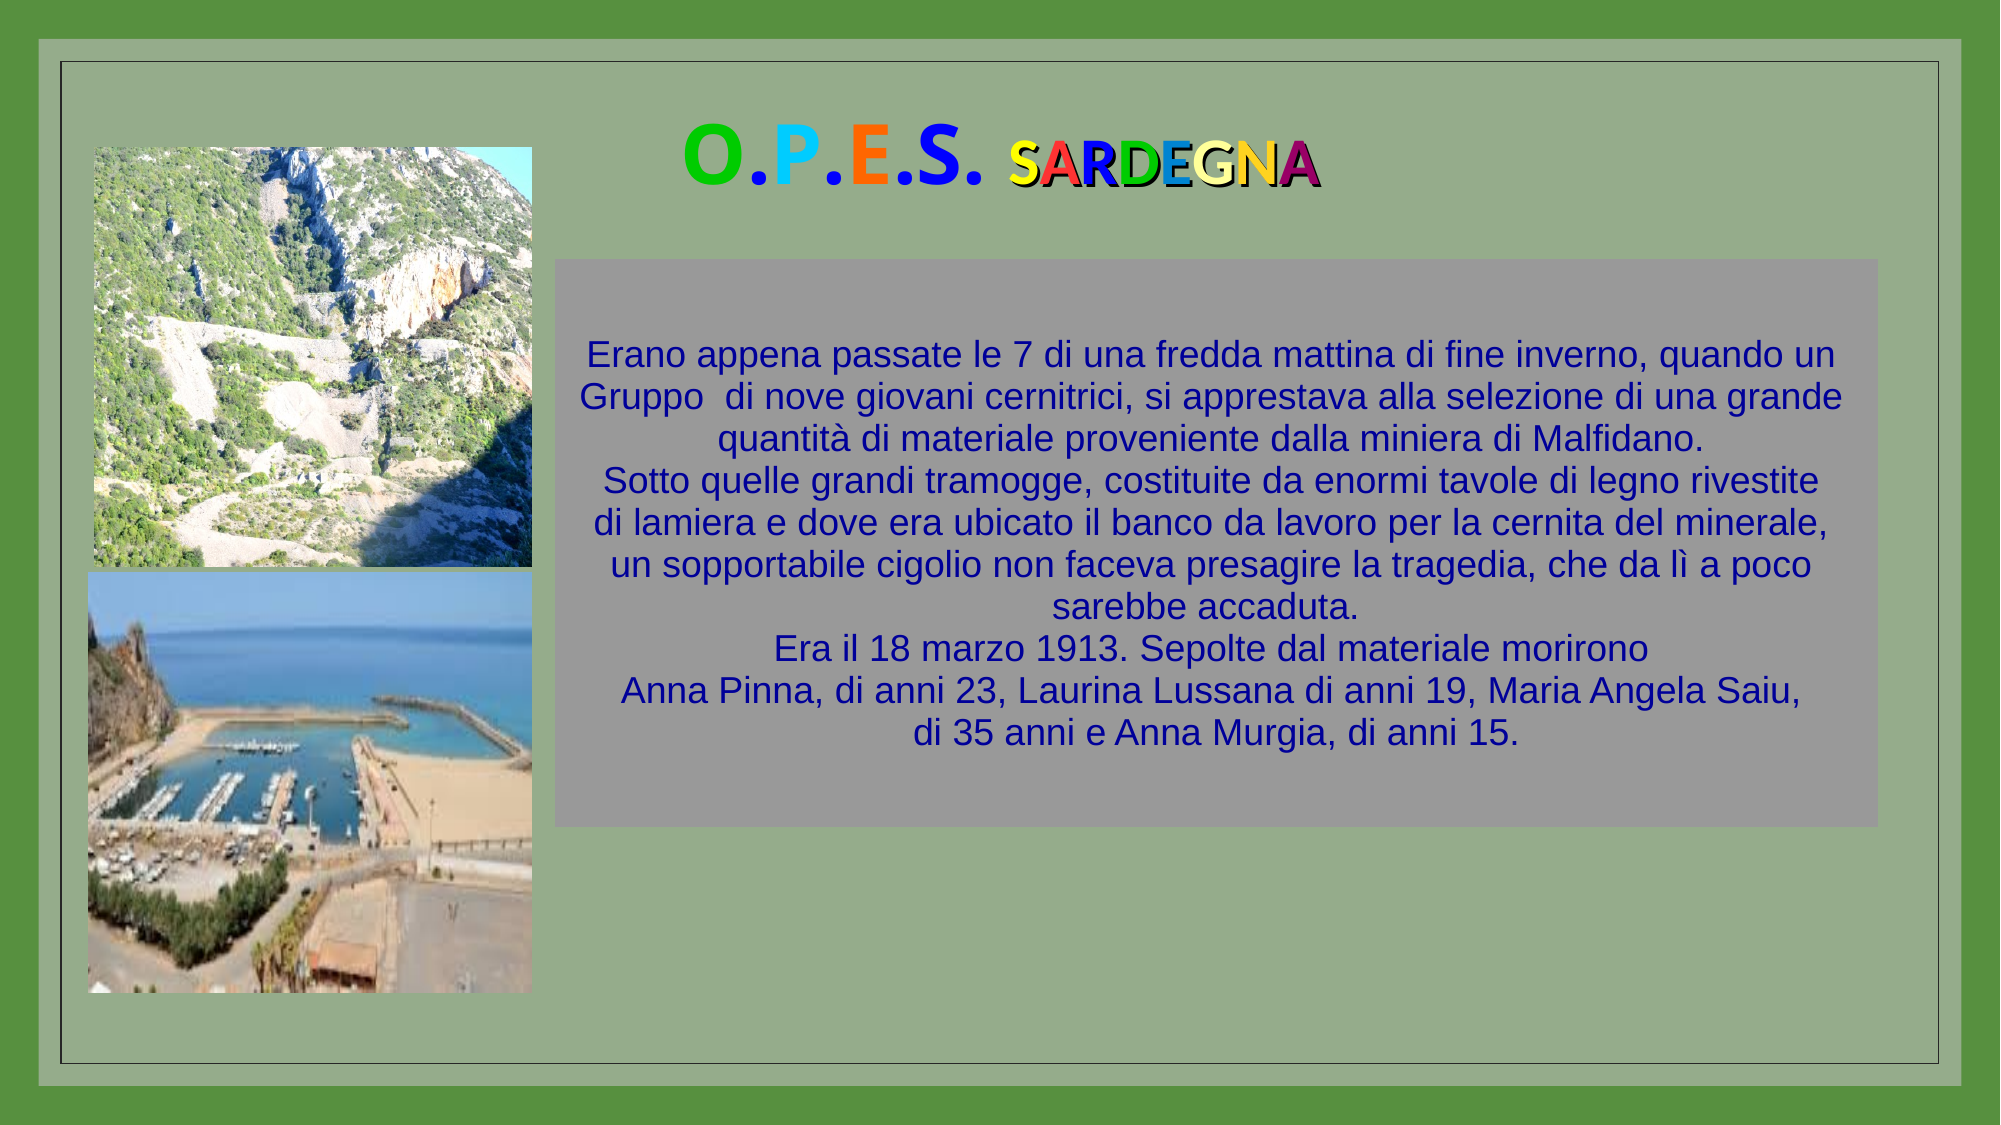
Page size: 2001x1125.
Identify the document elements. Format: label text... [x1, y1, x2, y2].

picture [88, 572, 532, 993]
title O.P.E.S. SARDEGNA [174, 105, 1825, 331]
picture [94, 147, 532, 567]
picture [500, 563, 512, 567]
text_box Erano appena passate le 7 di una fredda mattina di fine inverno, quando un Gruppo di nove giovani cernitrici, si apprestava alla selezione di una grande quantità di materiale proveniente dalla miniera di Malfidano. Sotto quelle grandi tramogge, costituite da enormi tavole di legno rivestite di lamiera e dove era ubicato il banco da lavoro per la cernita del minerale, un sopportabile cigolio non faceva presagire la tragedia, che da lì a poco sarebbe accaduta. Era il 18 marzo 1913. Sepolte dal materiale morirono Anna Pinna, di anni 23, Laurina Lussana di anni 19, Maria Angela Saiu, di 35 anni e Anna Murgia, di anni 15. [555, 259, 1878, 827]
